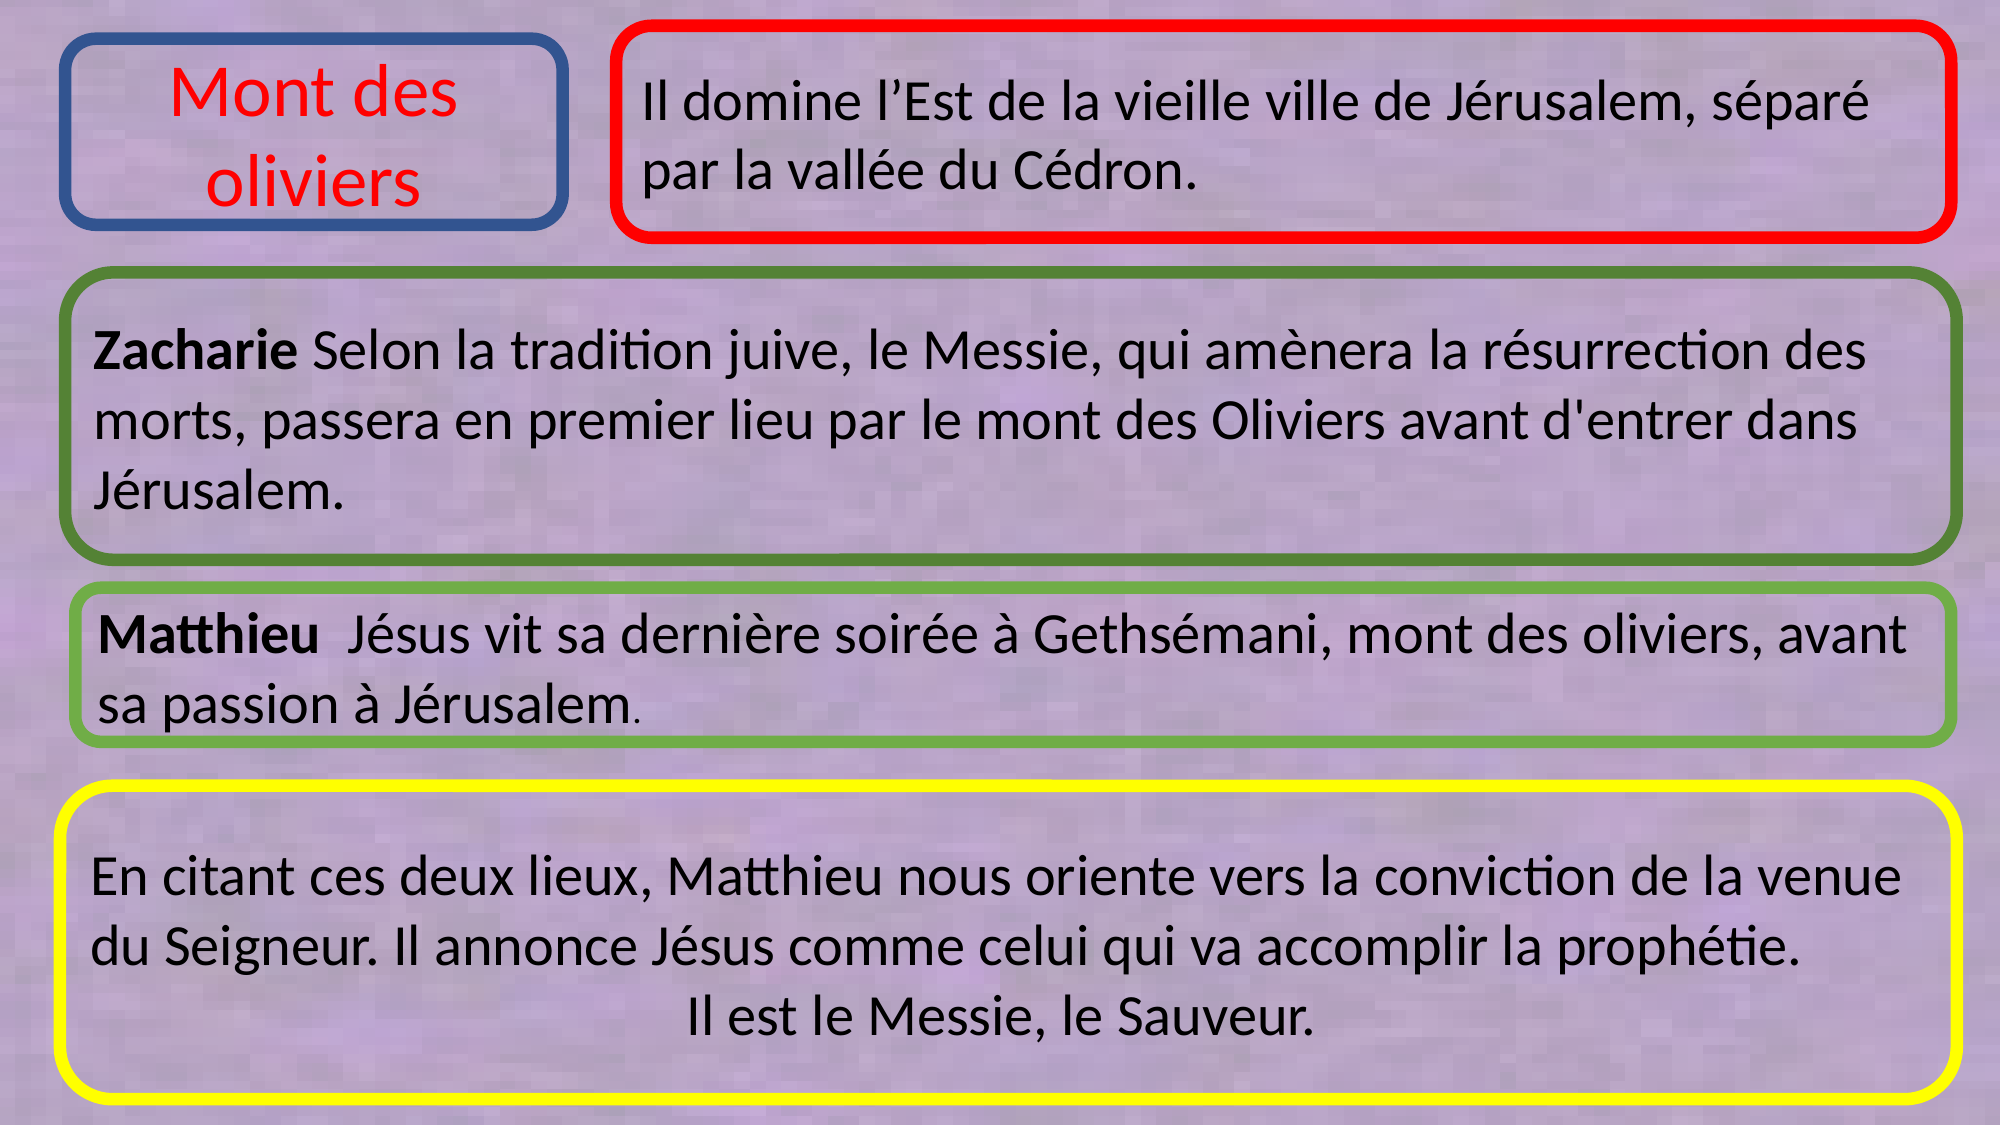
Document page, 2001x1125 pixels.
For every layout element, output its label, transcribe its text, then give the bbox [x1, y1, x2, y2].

text_box En citant ces deux lieux, Matthieu nous oriente vers la conviction de la venue du Seigneur. Il annonce Jésus comme celui qui va accomplir la prophétie. Il est le Messie, le Sauveur. [59, 785, 1957, 1100]
text_box Il domine l’Est de la vieille ville de Jérusalem, séparé par la vallée du Cédron. [616, 25, 1952, 238]
text_box Zacharie Selon la tradition juive, le Messie, qui amènera la résurrection des morts, passera en premier lieu par le mont des Oliviers avant d'entrer dans Jérusalem. [65, 272, 1957, 560]
text_box Mont des oliviers [65, 38, 563, 225]
text_box Matthieu Jésus vit sa dernière soirée à Gethsémani, mont des oliviers, avant sa passion à Jérusalem. [75, 587, 1952, 742]
